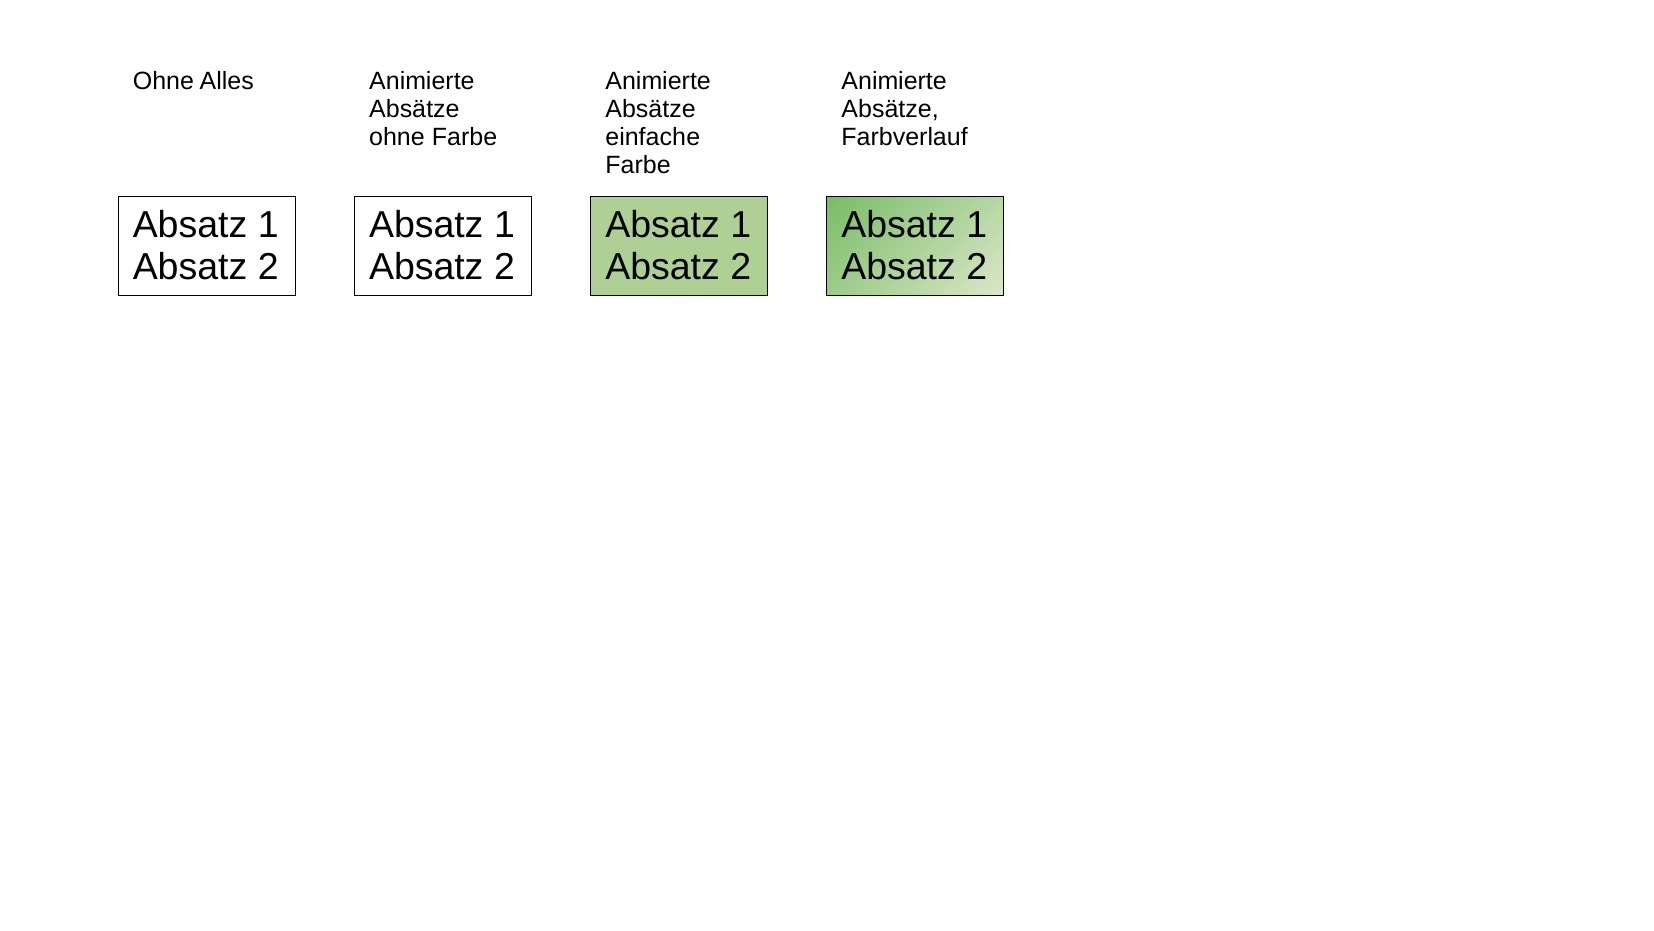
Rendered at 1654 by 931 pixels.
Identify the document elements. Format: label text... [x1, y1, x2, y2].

text_box Animierte Absätze ohne Farbe [354, 59, 532, 158]
text_box Absatz 1 Absatz 2 [590, 196, 768, 296]
text_box Absatz 1 Absatz 2 [118, 196, 296, 296]
text_box Animierte Absätze einfache Farbe [590, 59, 768, 186]
text_box Absatz 1 Absatz 2 [354, 196, 532, 296]
text_box Absatz 1 Absatz 2 [826, 196, 1004, 296]
text_box Animierte Absätze, Farbverlauf [826, 59, 1004, 158]
text_box Ohne Alles [118, 59, 296, 148]
